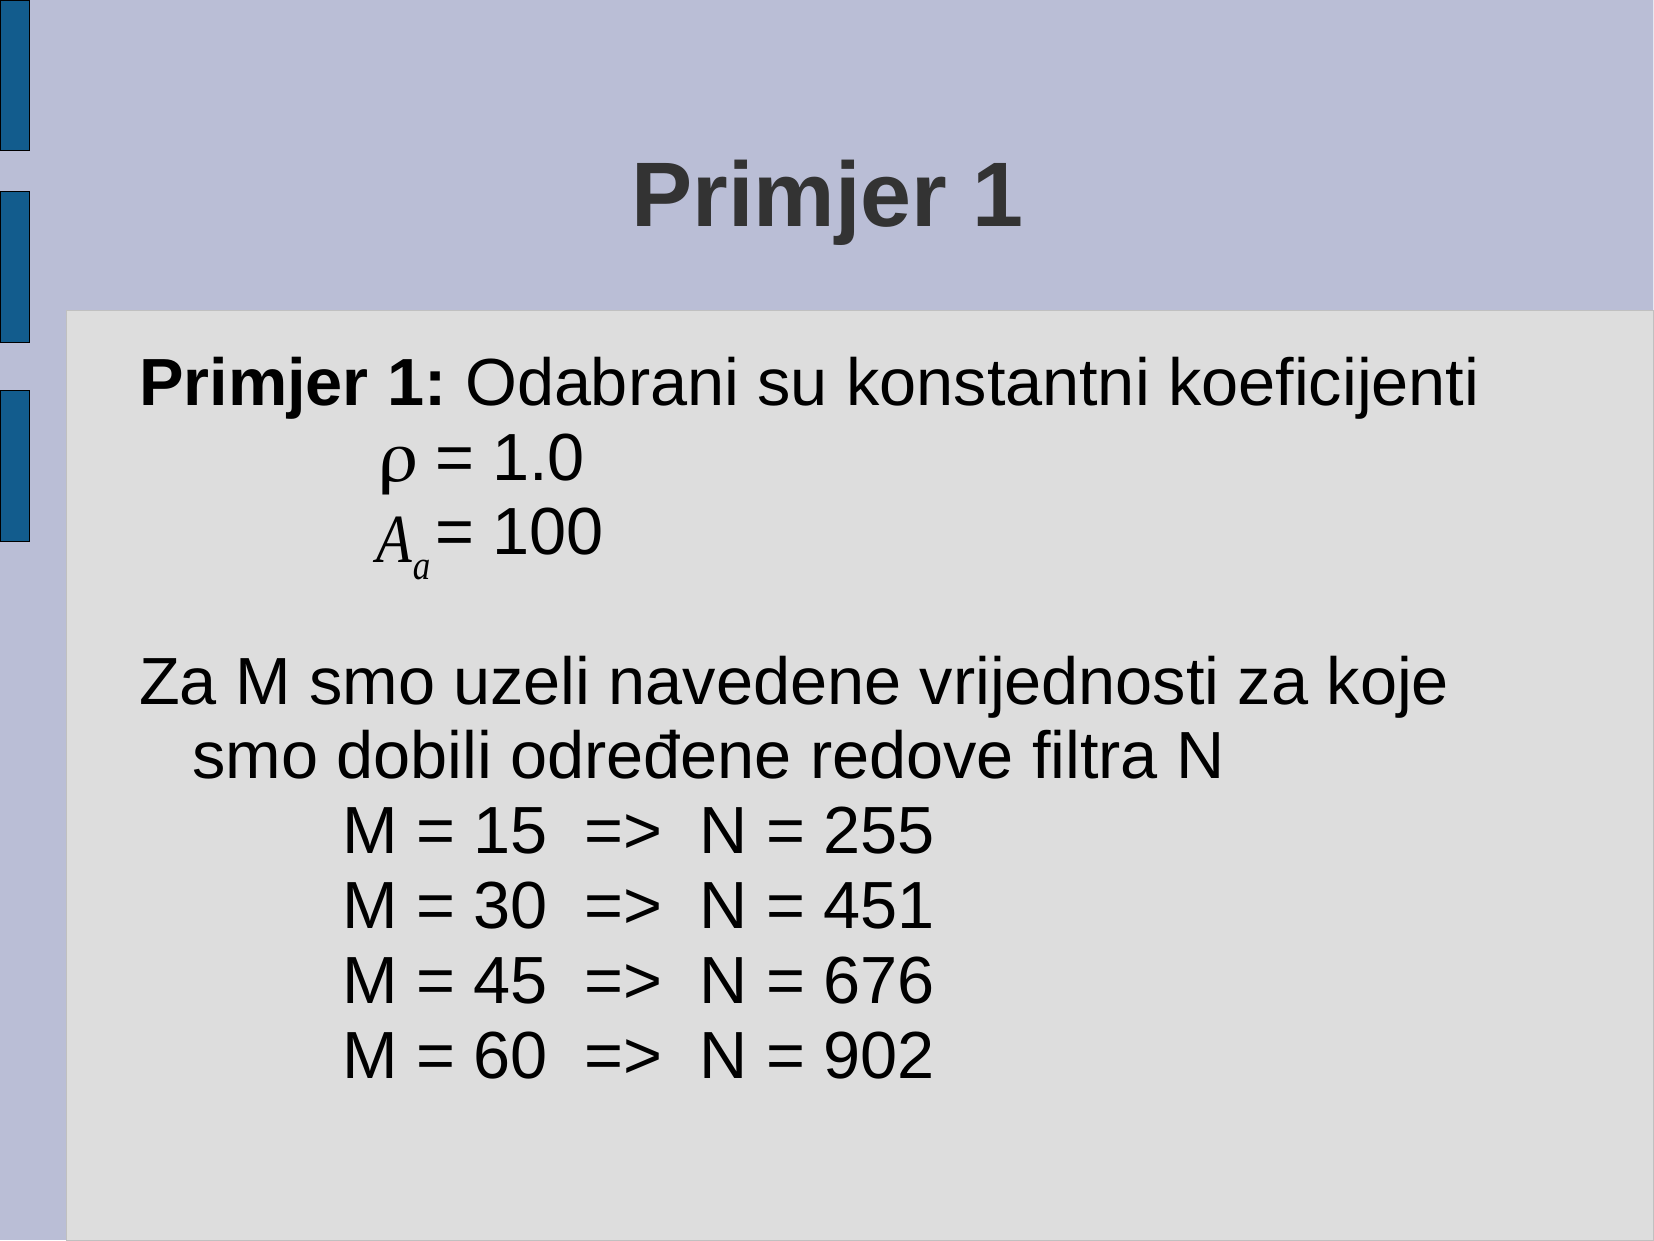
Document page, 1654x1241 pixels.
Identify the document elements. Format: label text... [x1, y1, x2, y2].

chart [354, 413, 443, 591]
list Primjer 1: Odabrani su konstantni koeficijenti = 1.0 = 100 Za M smo uzeli navedene vrijednosti za koje smo dobili određene redove filtra N M = 15 => N = 255 M = 30 => N = 451 M = 45 => N = 676 M = 60 => N = 902 [121, 344, 1534, 1112]
title Primjer 1 [121, 98, 1534, 291]
